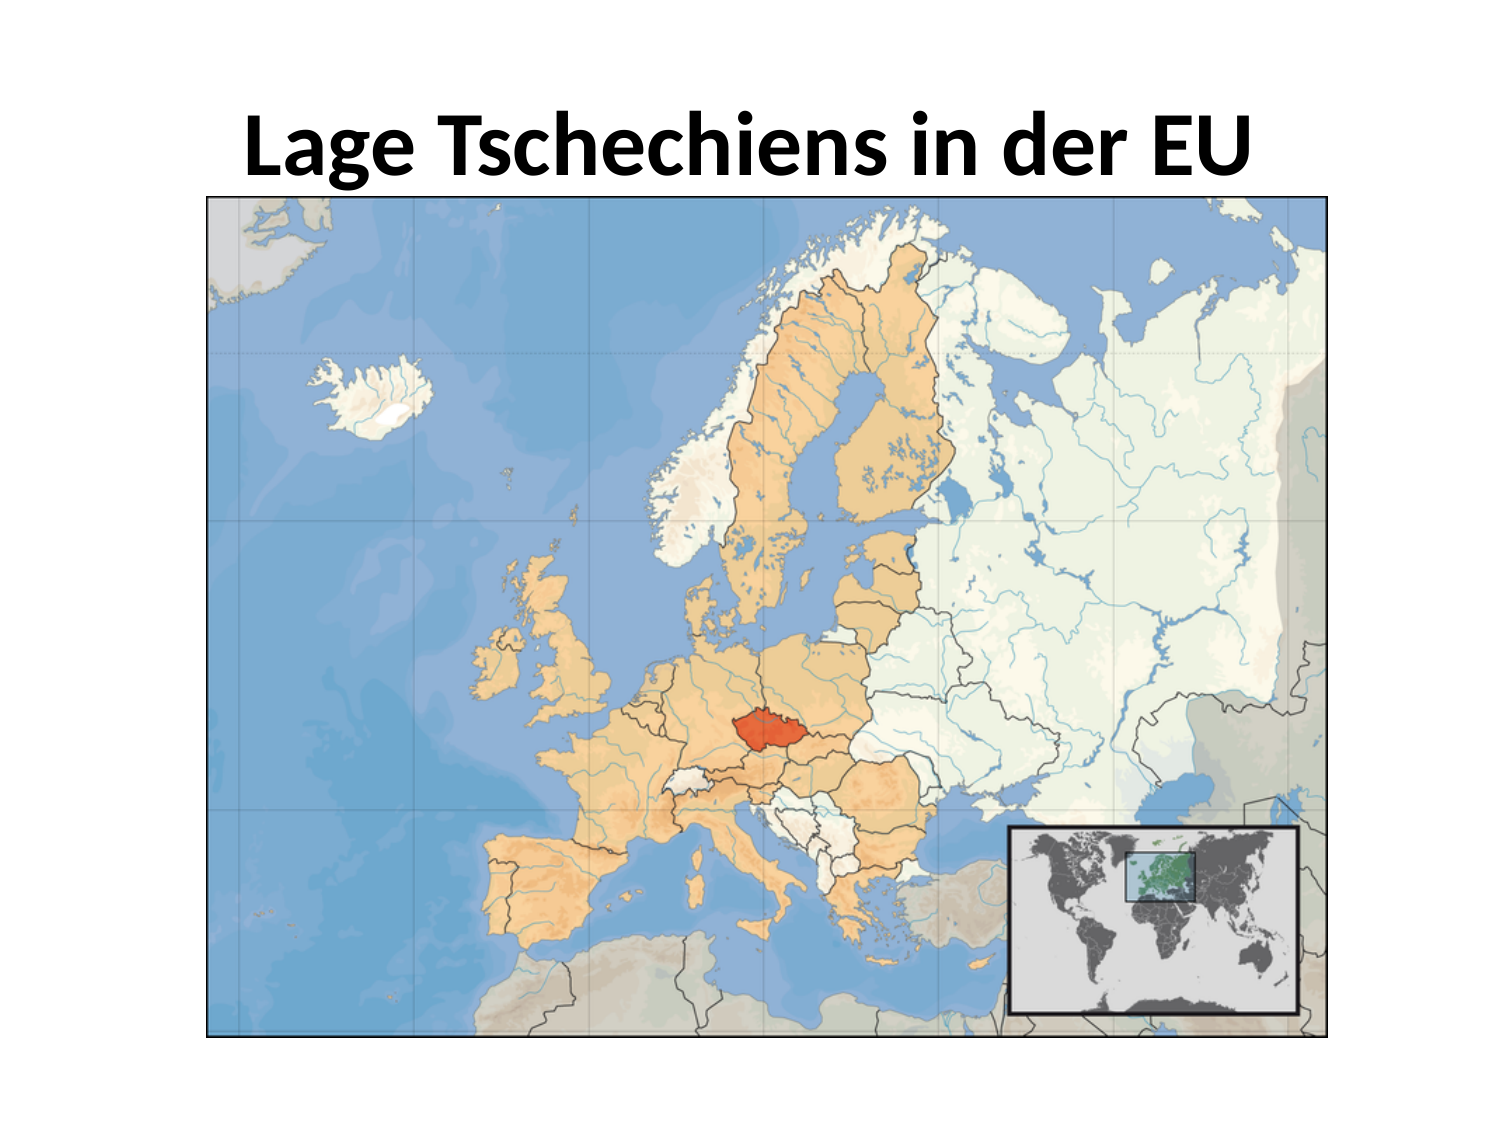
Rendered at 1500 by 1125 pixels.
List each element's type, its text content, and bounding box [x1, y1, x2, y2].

title Lage Tschechiens in der EU [75, 45, 1426, 233]
picture [206, 233, 1328, 1038]
